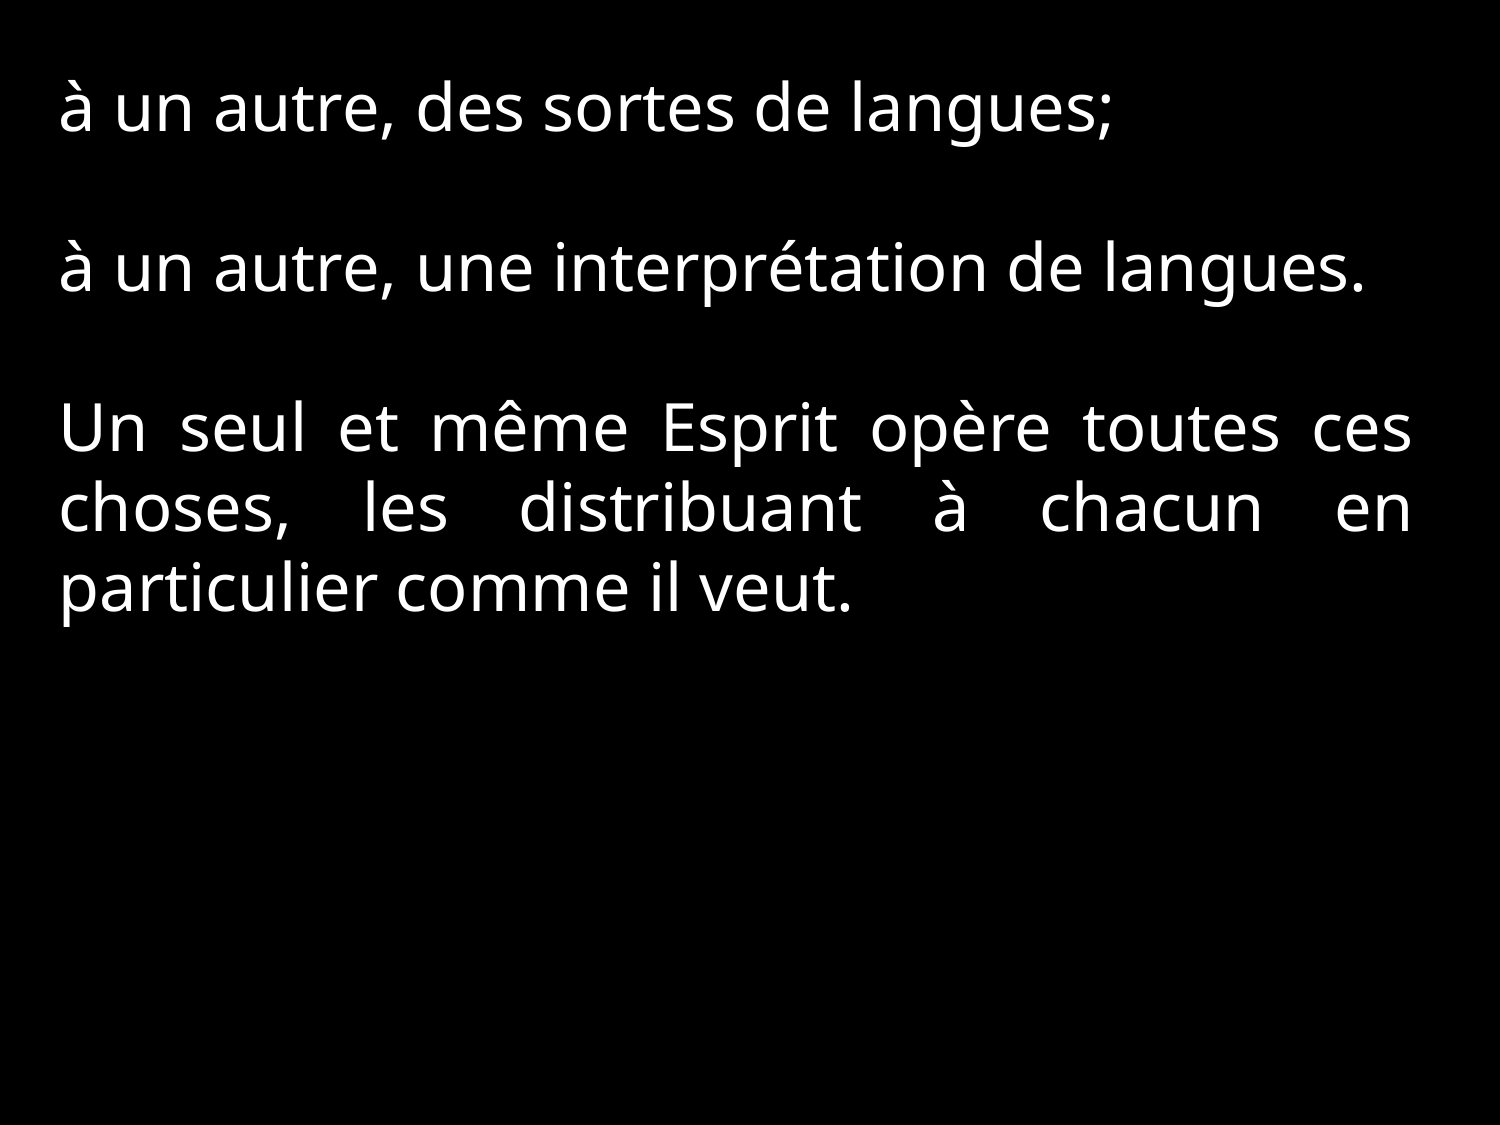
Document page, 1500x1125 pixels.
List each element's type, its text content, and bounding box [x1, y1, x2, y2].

text_box à un autre, des sortes de langues; à un autre, une interprétation de langues. Un seul et même Esprit opère toutes ces choses, les distribuant à chacun en particulier comme il veut. [44, 57, 1431, 633]
